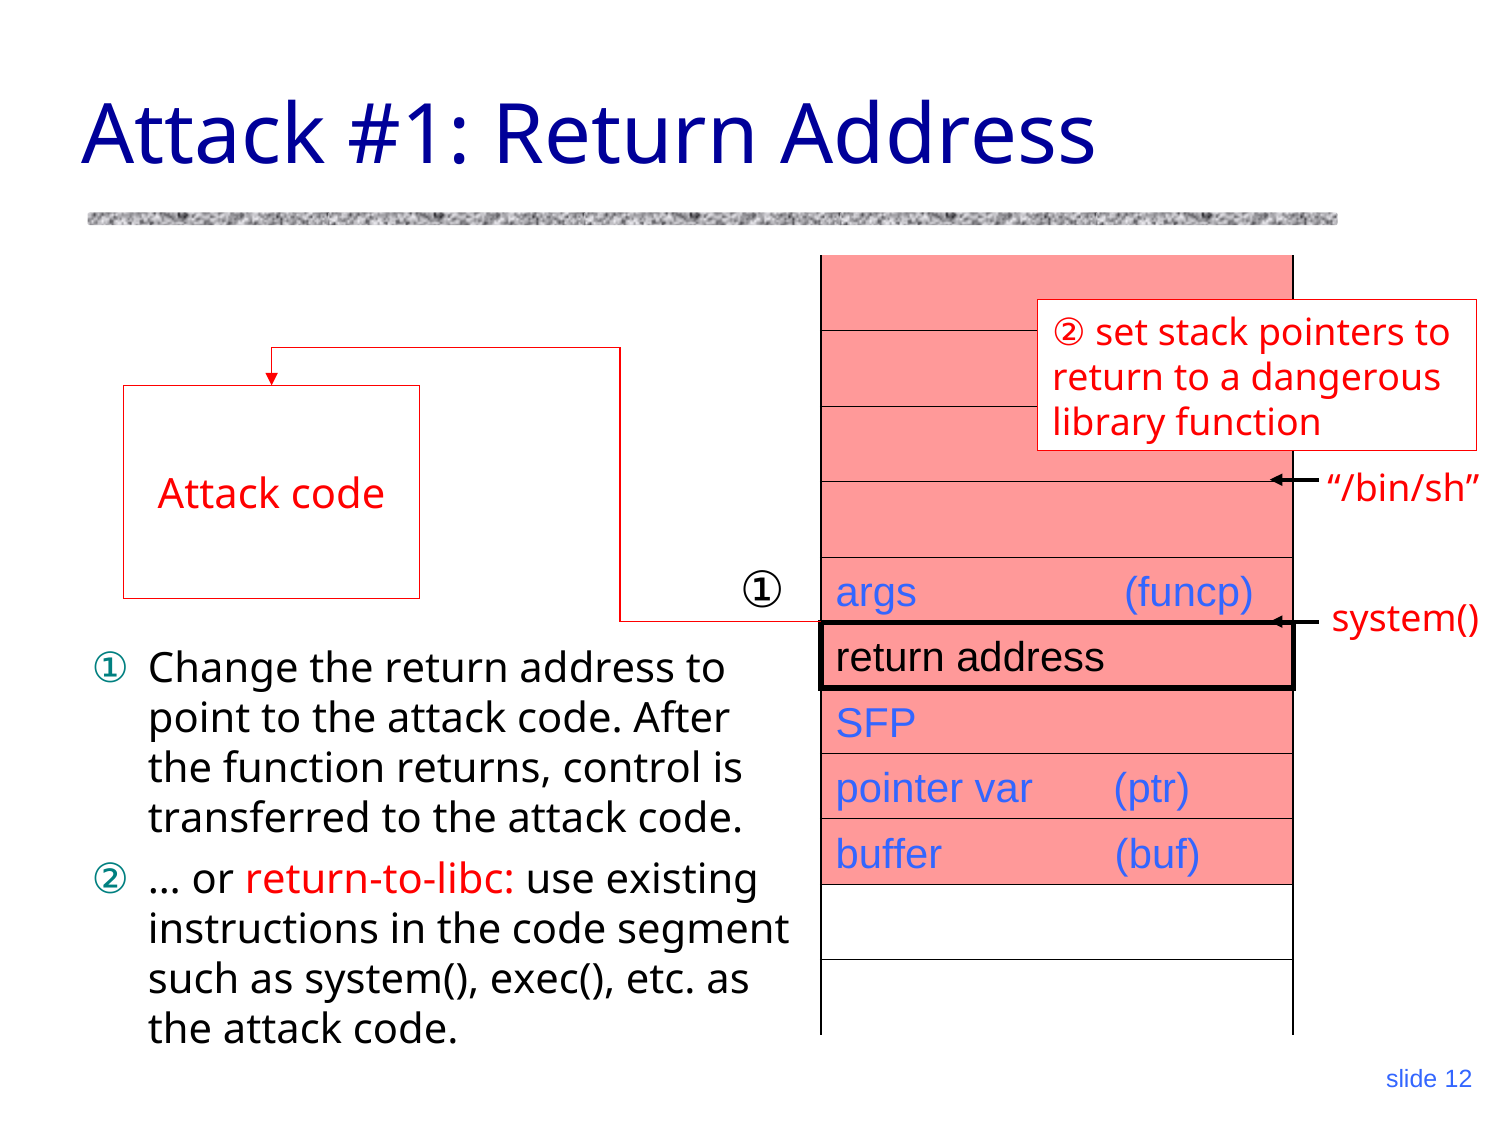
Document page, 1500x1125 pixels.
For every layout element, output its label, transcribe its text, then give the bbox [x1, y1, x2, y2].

table_cell [822, 407, 1292, 481]
table_cell SFP [822, 691, 1292, 753]
text_box ① [725, 549, 784, 626]
table_cell [822, 960, 1292, 1035]
table_cell return address [824, 625, 1291, 685]
text_box Change the return address to point to the attack code. After the function returns, control is transferred to the attack code. … or return-to-libc: use existing instructions in the code segment such as system(), exec(), etc. as the attack code. [76, 633, 810, 1060]
title Attack #1: Return Address [66, 37, 1342, 188]
text_box system() [1316, 586, 1500, 647]
text_box ② set stack pointers to return to a dangerous library function [1037, 299, 1477, 451]
picture [87, 212, 1338, 226]
table_cell [822, 885, 1292, 959]
text_box Attack code [123, 385, 420, 599]
text_box slide <number> [1174, 1025, 1488, 1101]
table_cell [822, 331, 1037, 406]
table_cell buffer (buf) [822, 819, 1292, 884]
table_cell args (funcp) [822, 558, 1292, 620]
table_cell [822, 482, 1292, 557]
text_box “/bin/sh” [1312, 456, 1496, 517]
table_cell pointer var (ptr) [822, 754, 1292, 818]
table_header [822, 255, 1292, 330]
